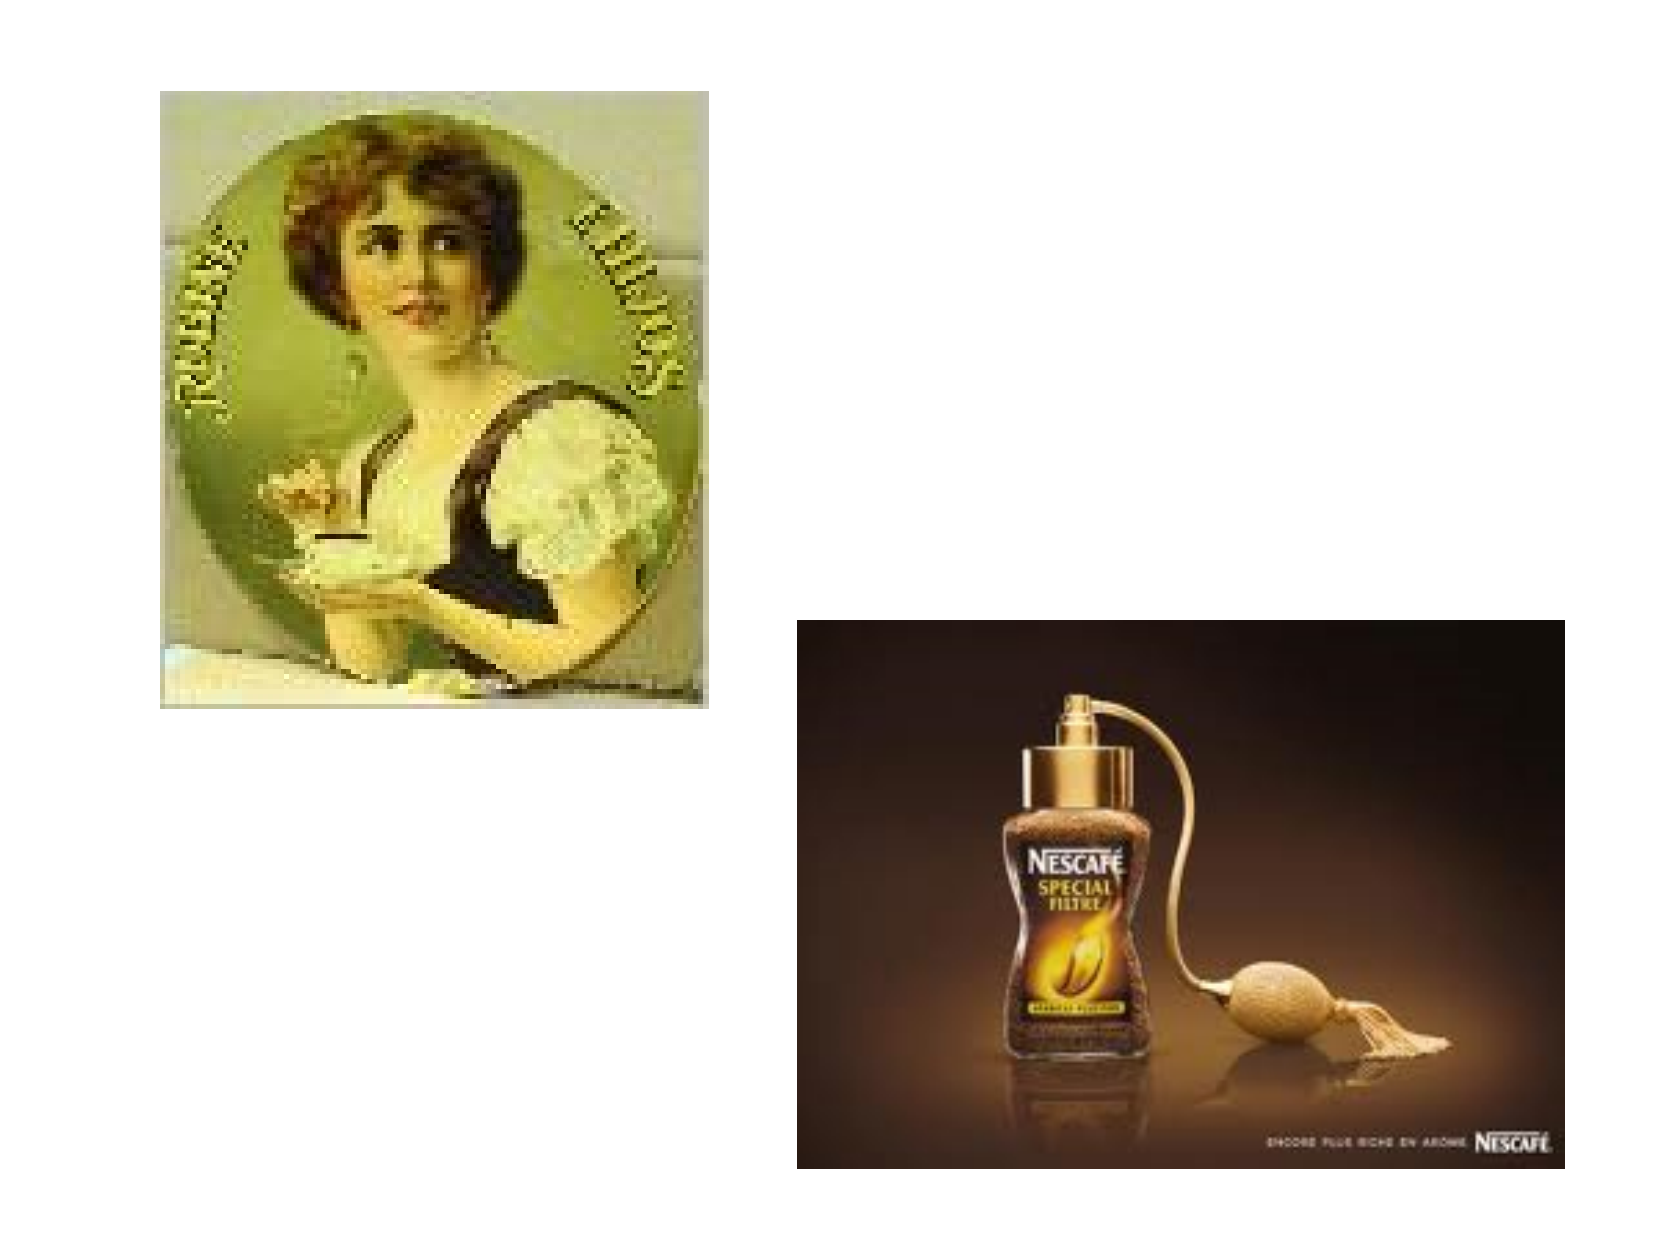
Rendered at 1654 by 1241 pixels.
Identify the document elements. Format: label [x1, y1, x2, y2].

picture [160, 91, 709, 709]
picture [797, 620, 1565, 1169]
